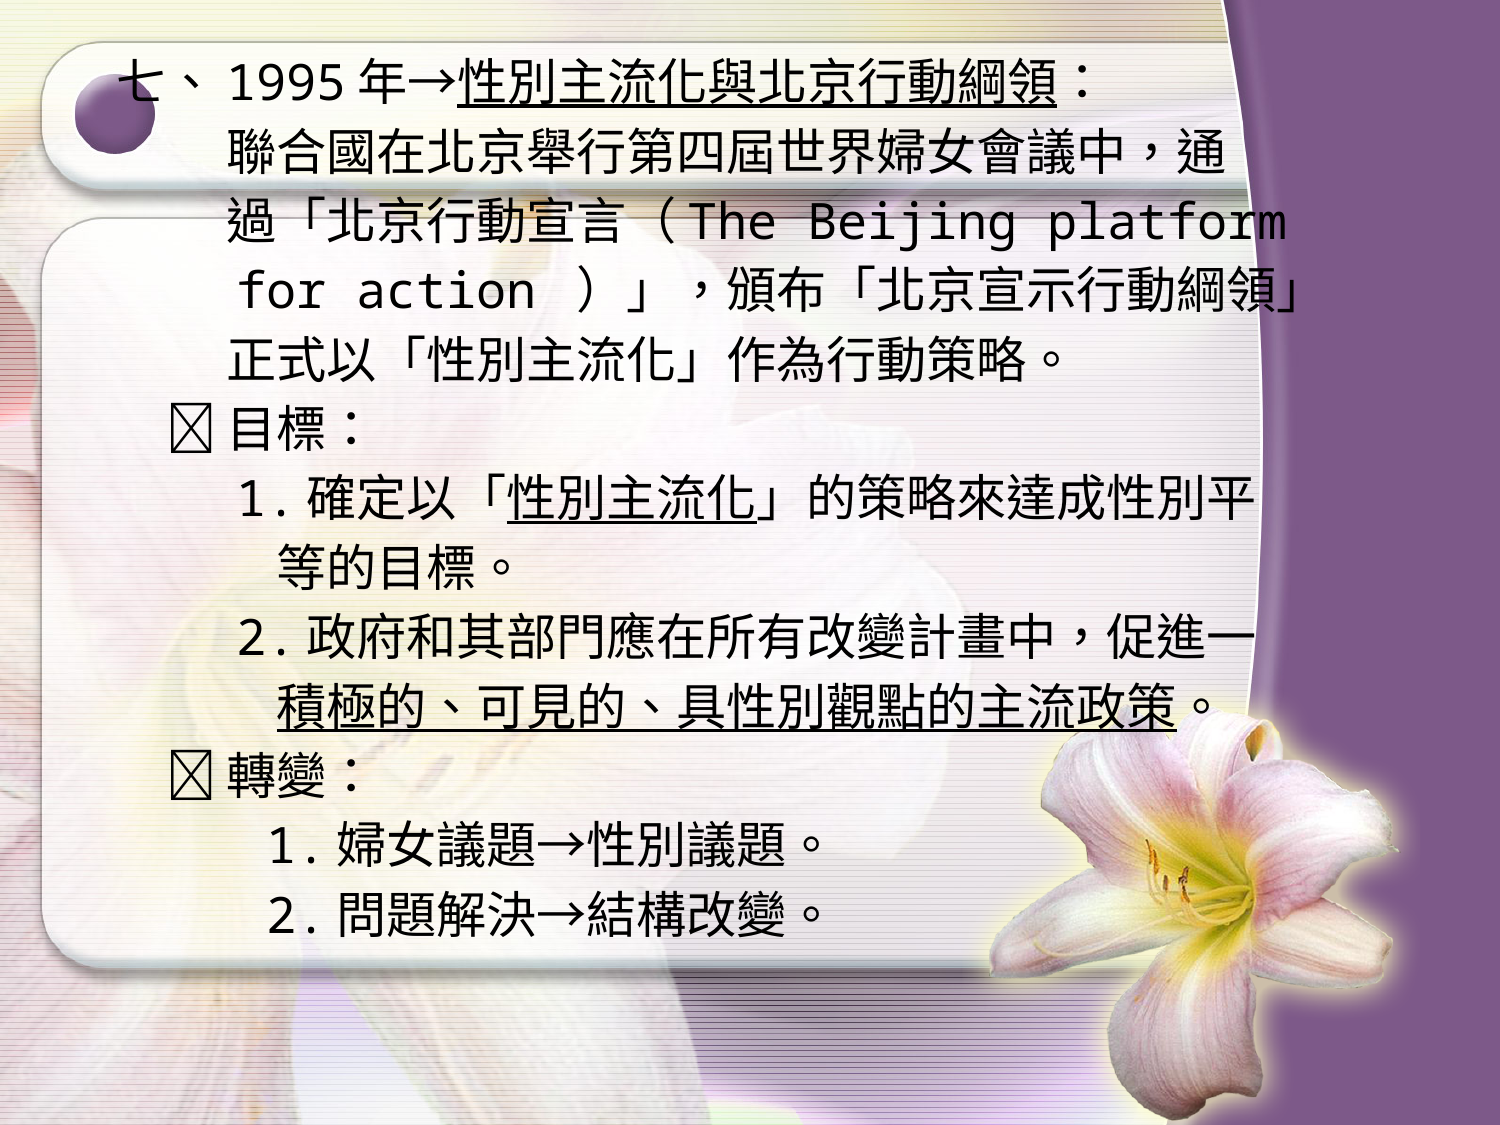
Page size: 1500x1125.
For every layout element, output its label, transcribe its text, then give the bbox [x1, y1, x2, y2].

list 七、1995年→性別主流化與北京行動綱領： 聯合國在北京舉行第四屆世界婦女會議中，通 過「北京行動宣言（The Beijing platform for action ）」，頒布「北京宣示行動綱領」 正式以「性別主流化」作為行動策略。 目標： 1.確定以「性別主流化」的策略來達成性別平 等的目標。 2.政府和其部門應在所有改變計畫中，促進一 積極的、可見的、具性別觀點的主流政策。 轉變： 1.婦女議題→性別議題。 2.問題解決→結構改變。 [53, 54, 1401, 969]
